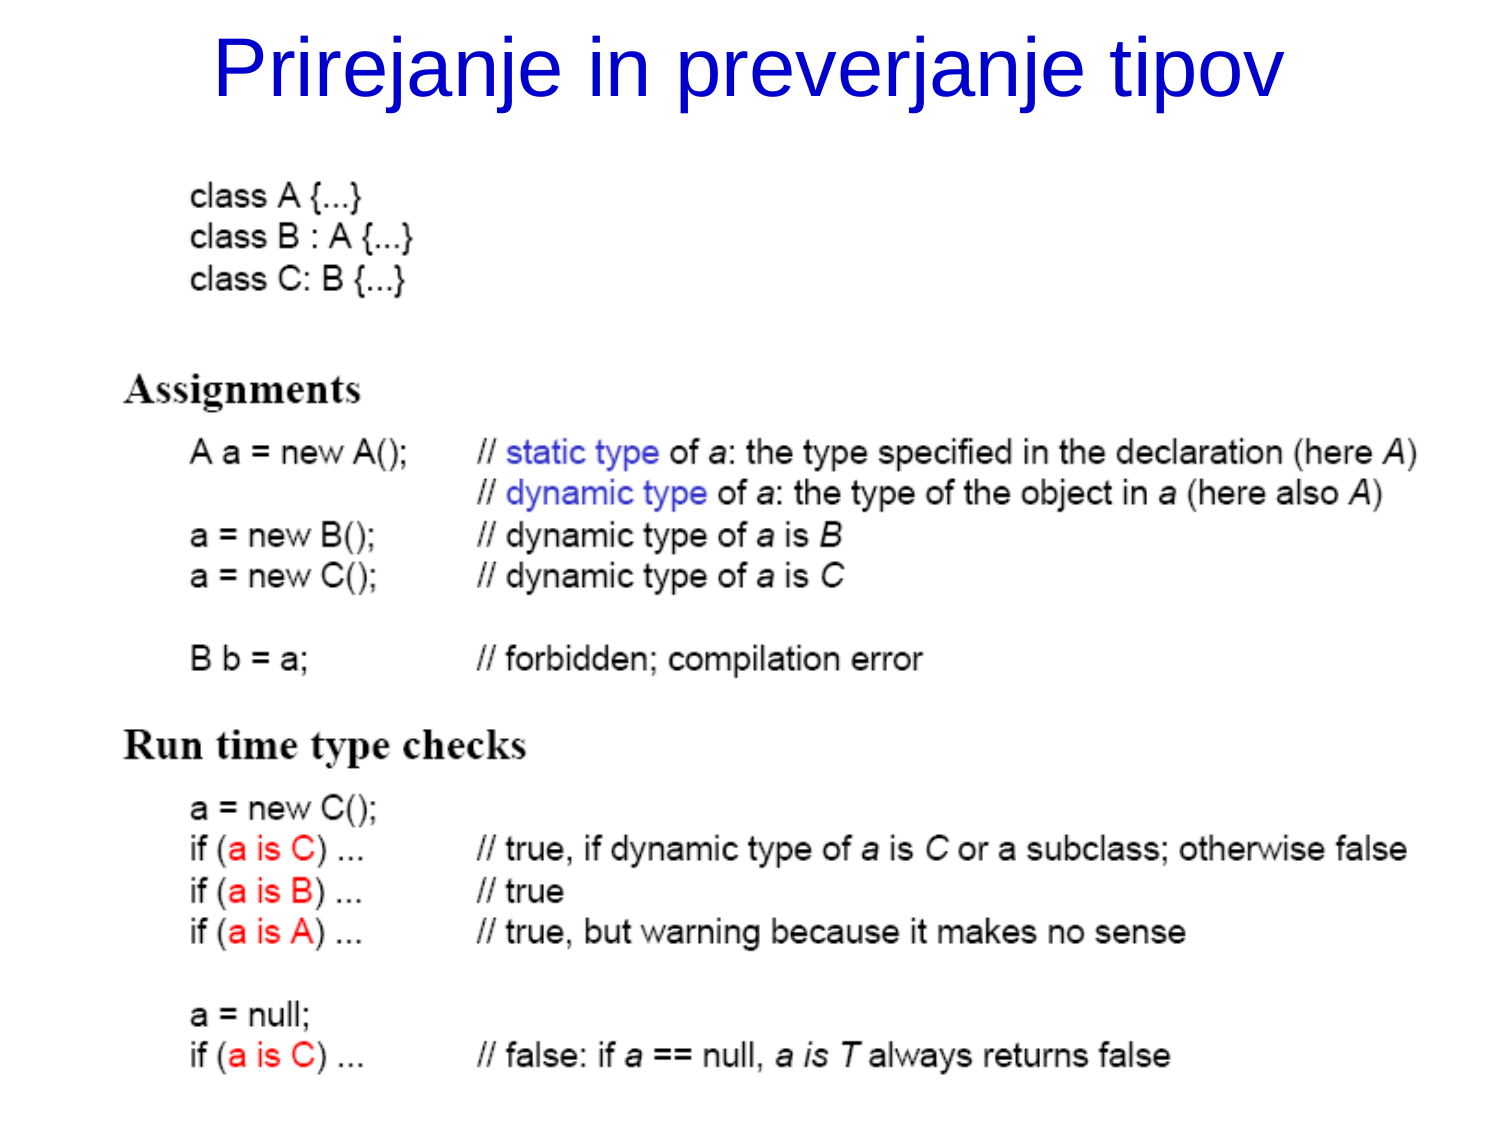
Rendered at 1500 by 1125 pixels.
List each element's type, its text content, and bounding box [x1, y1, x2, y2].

title Prirejanje in preverjanje tipov [112, 0, 1388, 126]
picture [0, 160, 1500, 1108]
